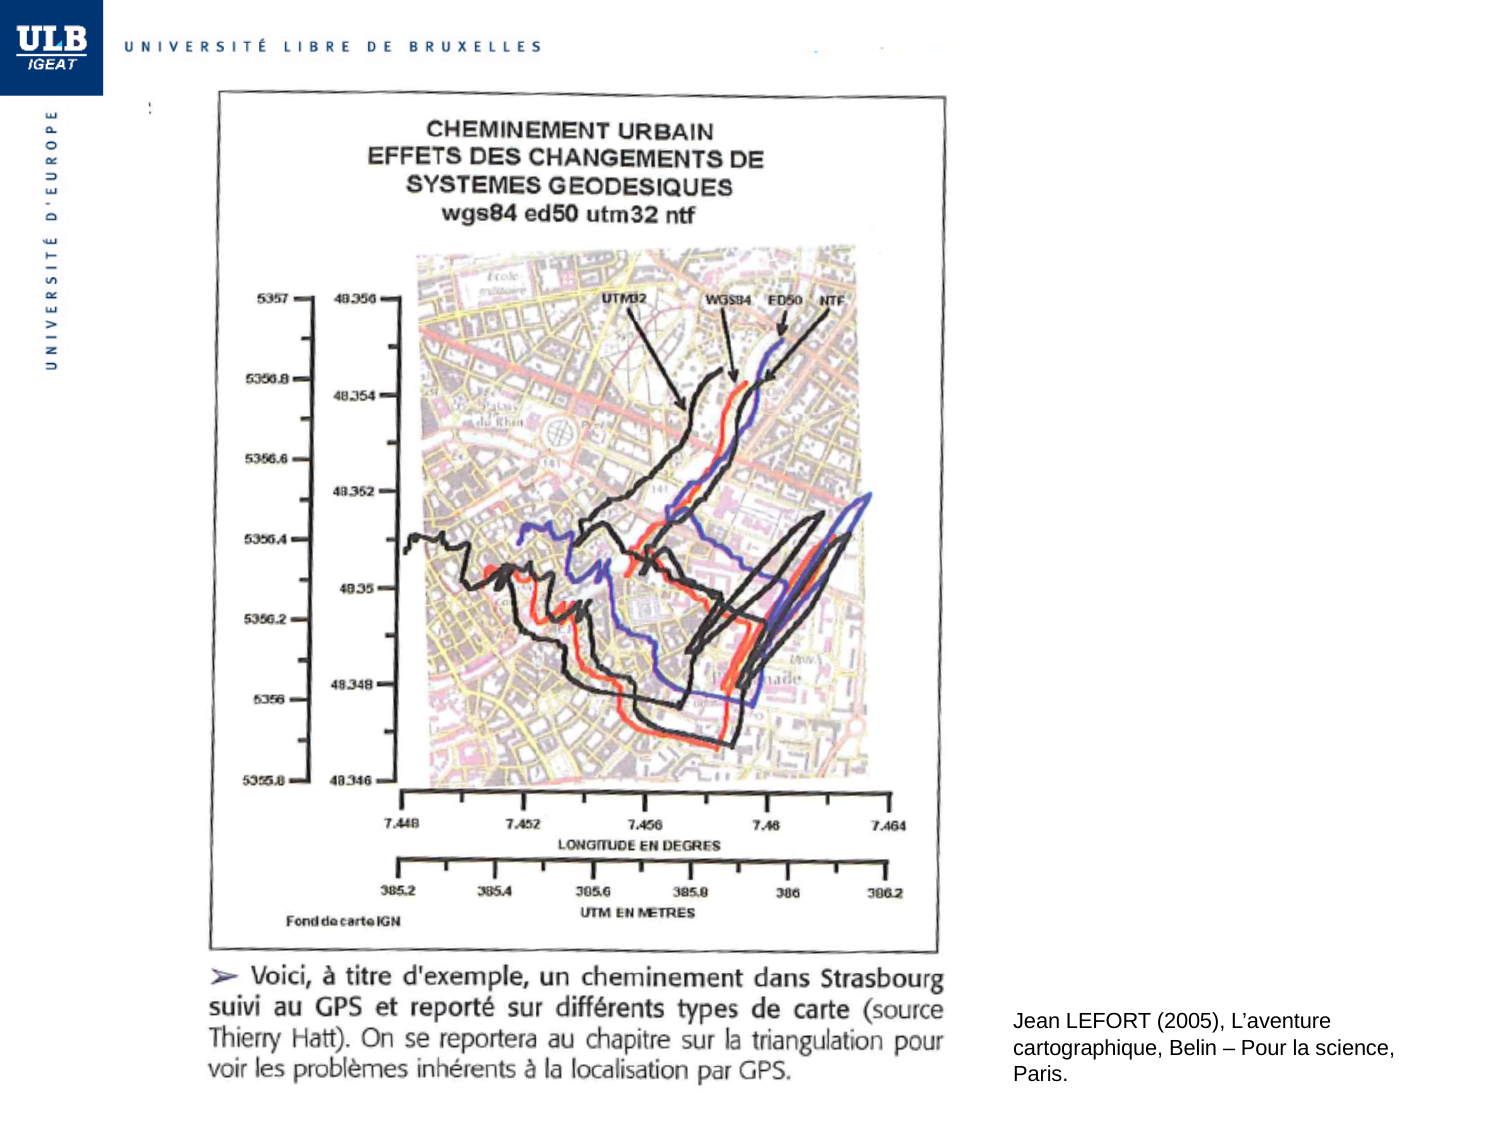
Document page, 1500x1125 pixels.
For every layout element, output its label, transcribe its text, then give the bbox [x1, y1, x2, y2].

text_box Jean LEFORT (2005), L’aventure cartographique, Belin – Pour la science, Paris. [998, 999, 1471, 1093]
picture [0, 0, 1500, 1125]
